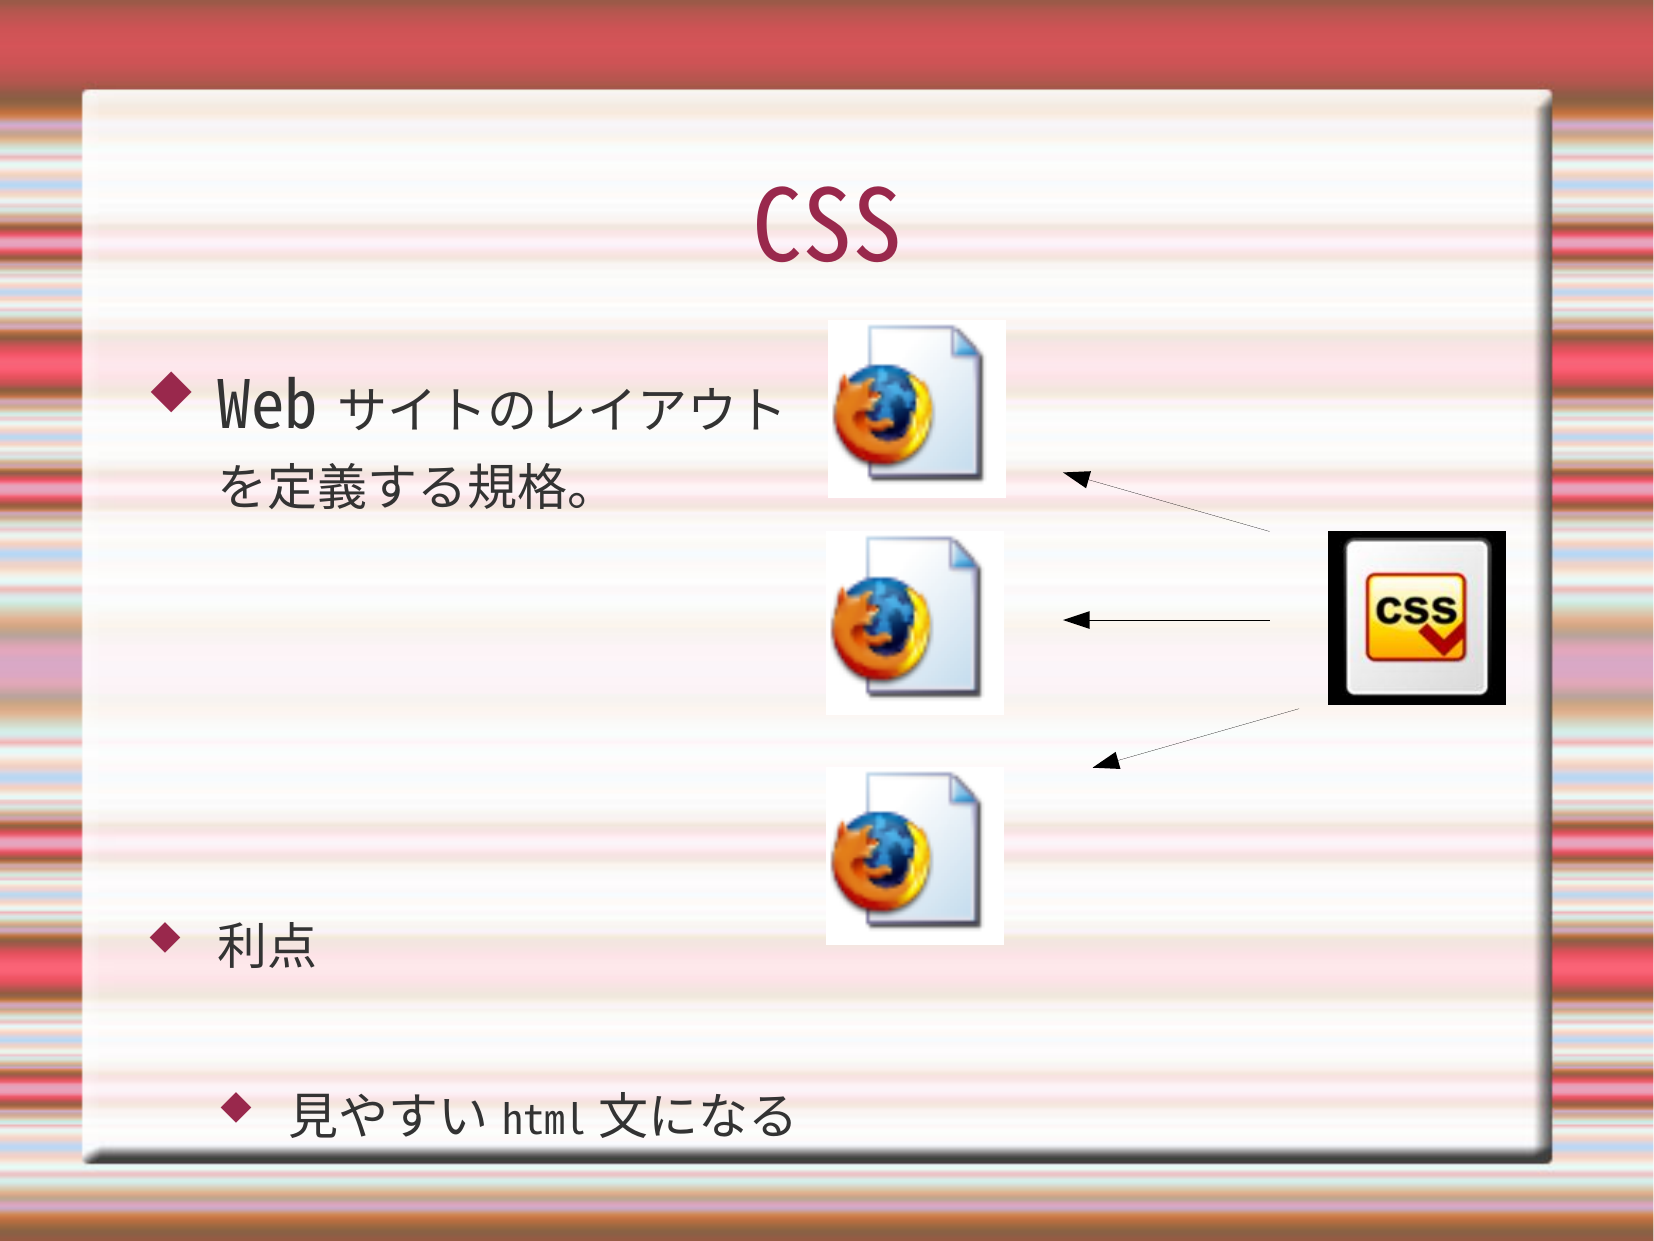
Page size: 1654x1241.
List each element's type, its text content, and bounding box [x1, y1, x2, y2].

picture [0, 0, 1654, 1241]
list Webサイトのレイアウトを定義する規格。 利点 見やすいhtml文になる メンテナンスが楽 [134, 350, 809, 1133]
title CSS [121, 114, 1534, 322]
